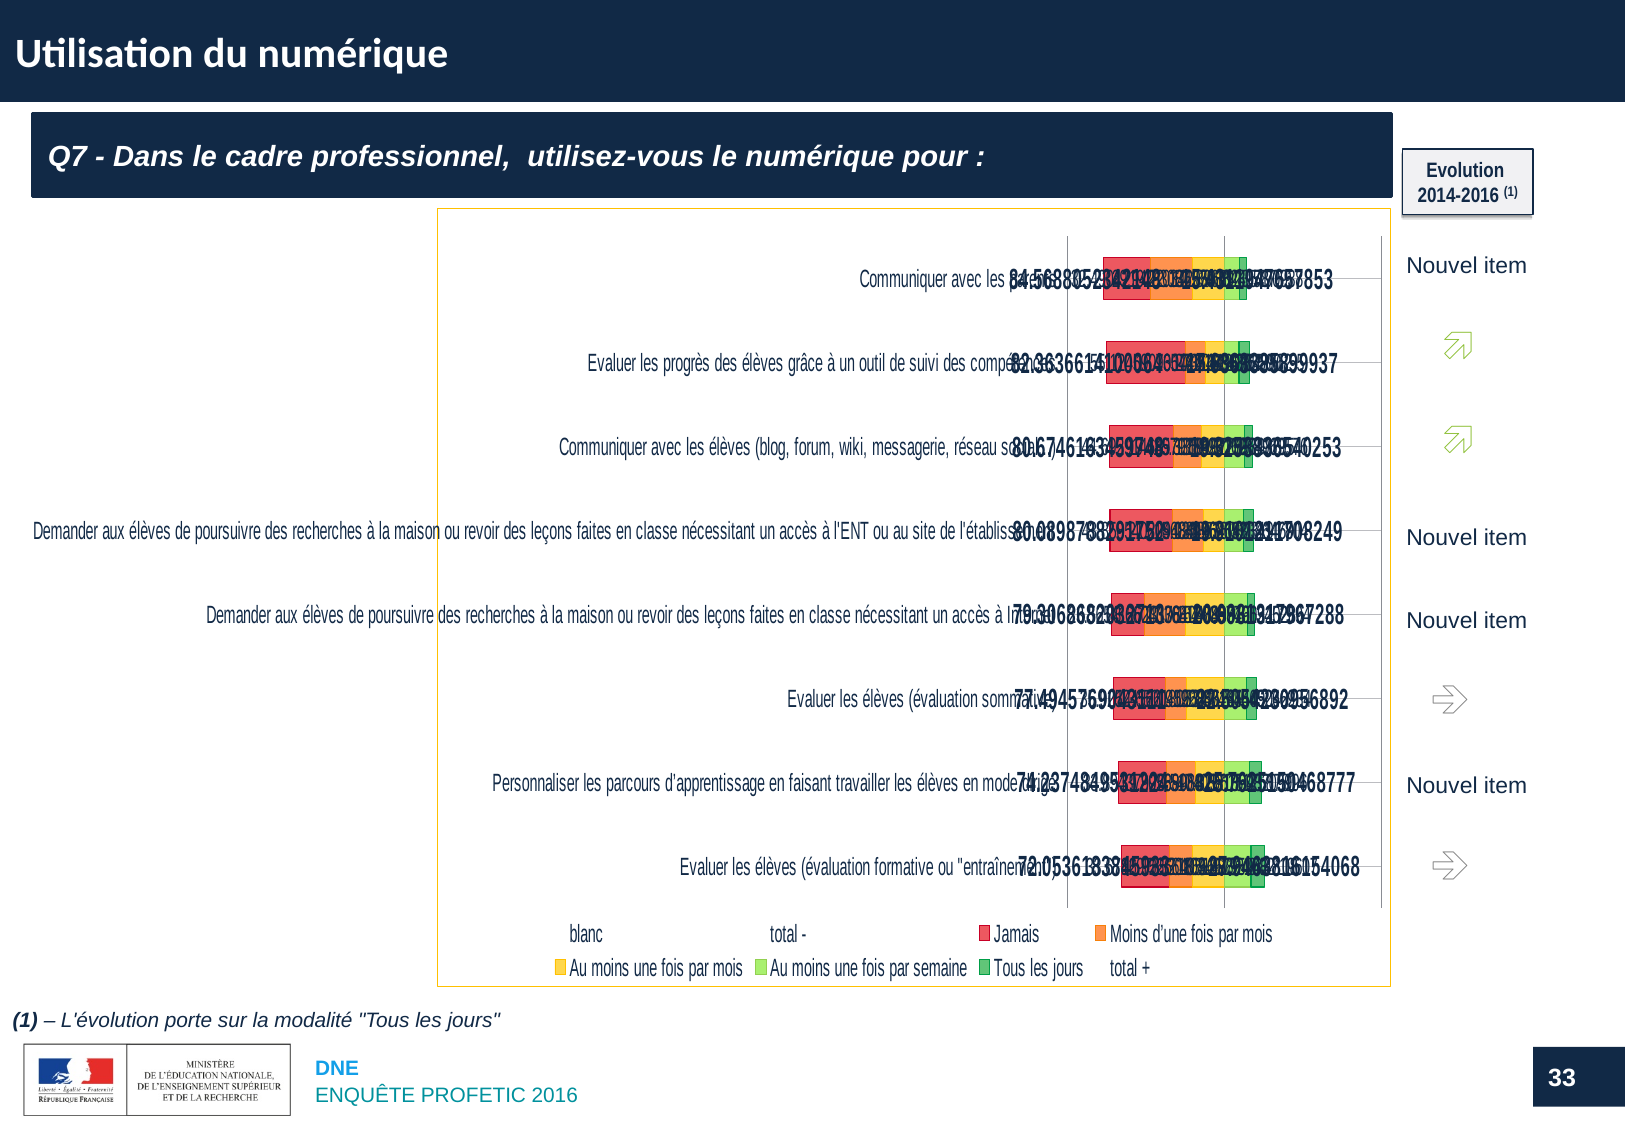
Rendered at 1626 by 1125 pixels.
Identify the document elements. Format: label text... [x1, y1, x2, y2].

text_box Nouvel item [1391, 763, 1544, 807]
text_box  [1426, 314, 1492, 376]
text_box Evolution 2014-2016 (1) [1402, 149, 1534, 215]
text_box  [1414, 668, 1488, 730]
text_box Q7 - Dans le cadre professionnel, utilisez-vous le numérique pour : [33, 114, 1391, 196]
text_box Nouvel item [1391, 597, 1544, 641]
title Utilisation du numérique [0, 0, 1625, 102]
text_box  [1426, 408, 1492, 470]
text_box Nouvel item [1391, 515, 1544, 559]
text_box (1) – L'évolution porte sur la modalité "Tous les jours" [0, 999, 523, 1040]
chart [33, 208, 1392, 988]
text_box  [1414, 834, 1488, 895]
text_box Nouvel item [1391, 243, 1544, 287]
text_box 33 [1533, 1046, 1625, 1107]
